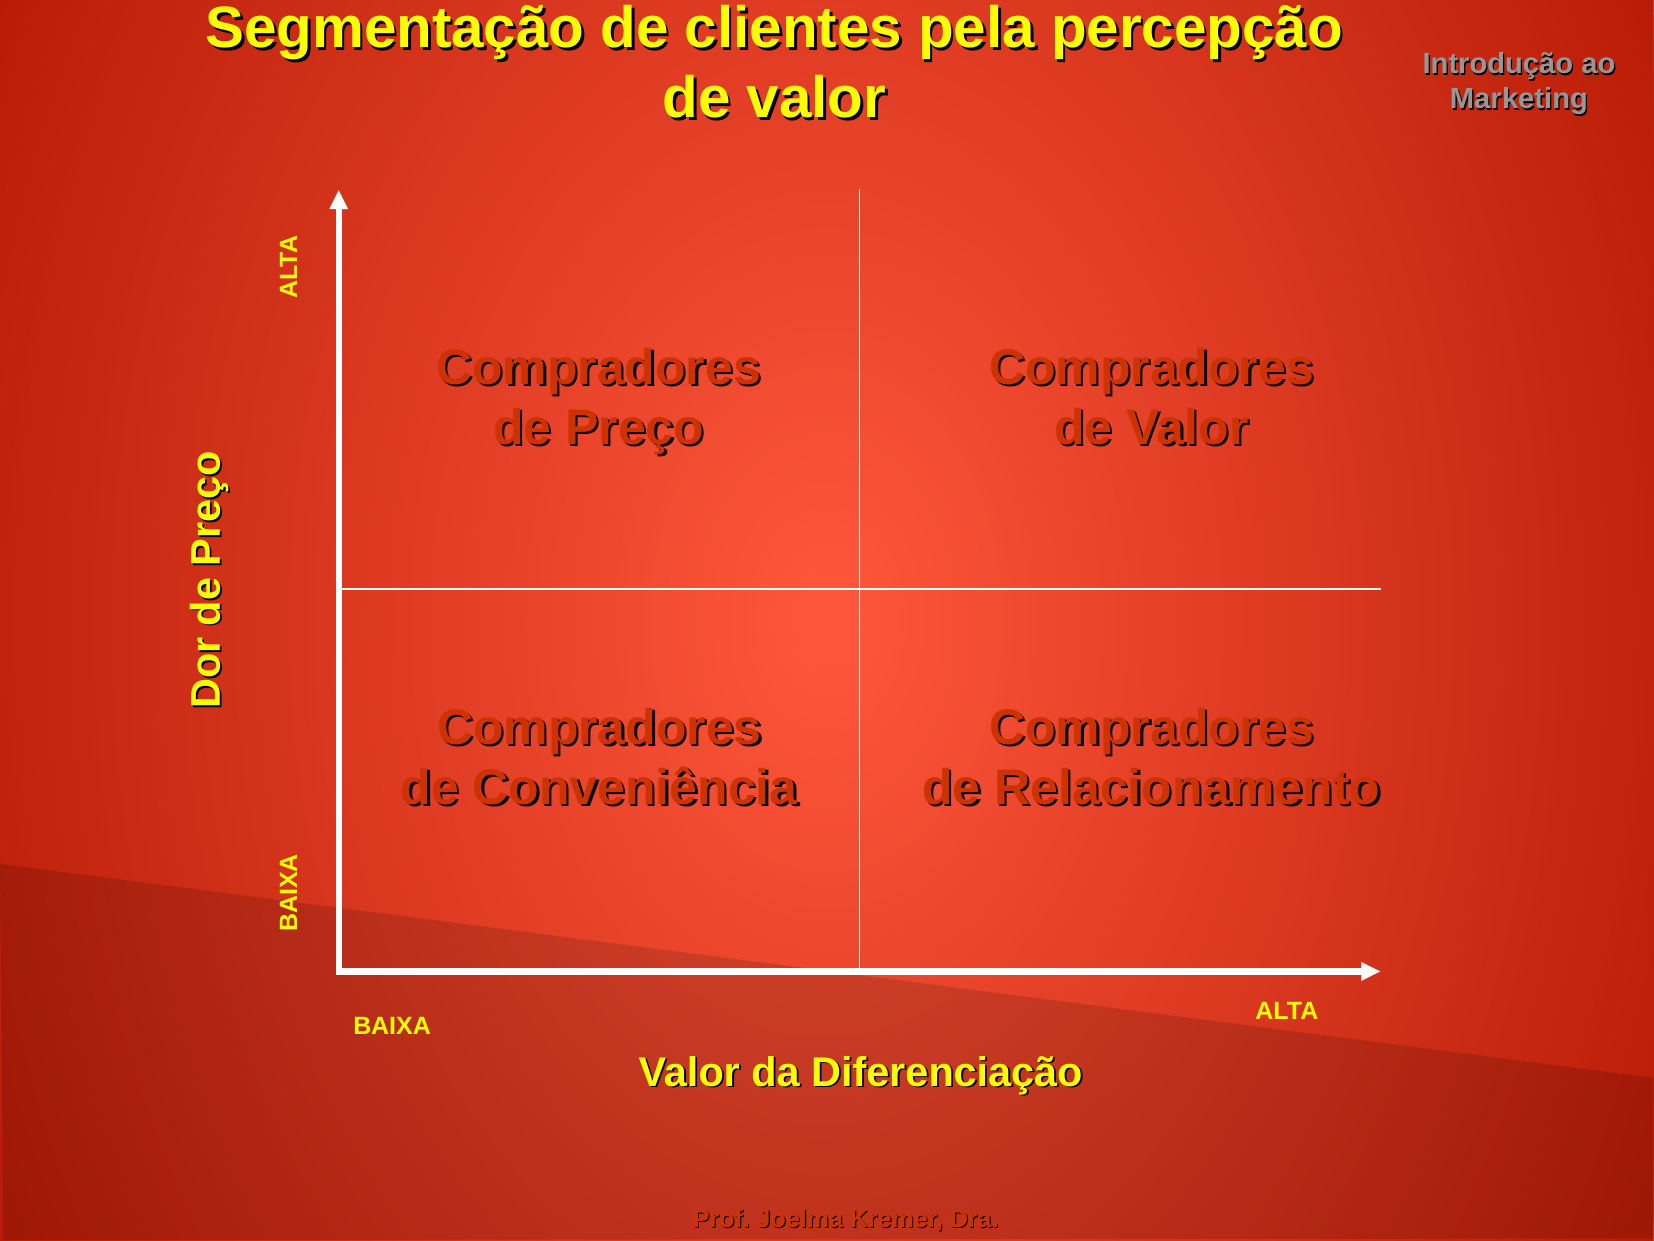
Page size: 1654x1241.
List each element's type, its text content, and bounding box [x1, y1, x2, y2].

text_box ALTA [1240, 987, 1334, 1033]
text_box BAIXA [338, 1001, 447, 1047]
title Introdução ao Marketing [1386, 21, 1652, 139]
text_box Compradores de Preço [421, 326, 776, 463]
text_box ALTA [264, 220, 310, 314]
text_box BAIXA [264, 839, 310, 947]
text_box Prof. Joelma Kremer, Dra. [566, 1195, 1127, 1241]
text_box Valor da Diferenciação [623, 1036, 1098, 1103]
text_box Compradores de Conveniência [386, 686, 813, 823]
text_box Compradores de Relacionamento [907, 686, 1396, 823]
text_box Compradores de Valor [974, 326, 1329, 463]
text_box Dor de Preço [170, 435, 236, 724]
text_box Segmentação de clientes pela percepção de valor [188, 0, 1361, 138]
